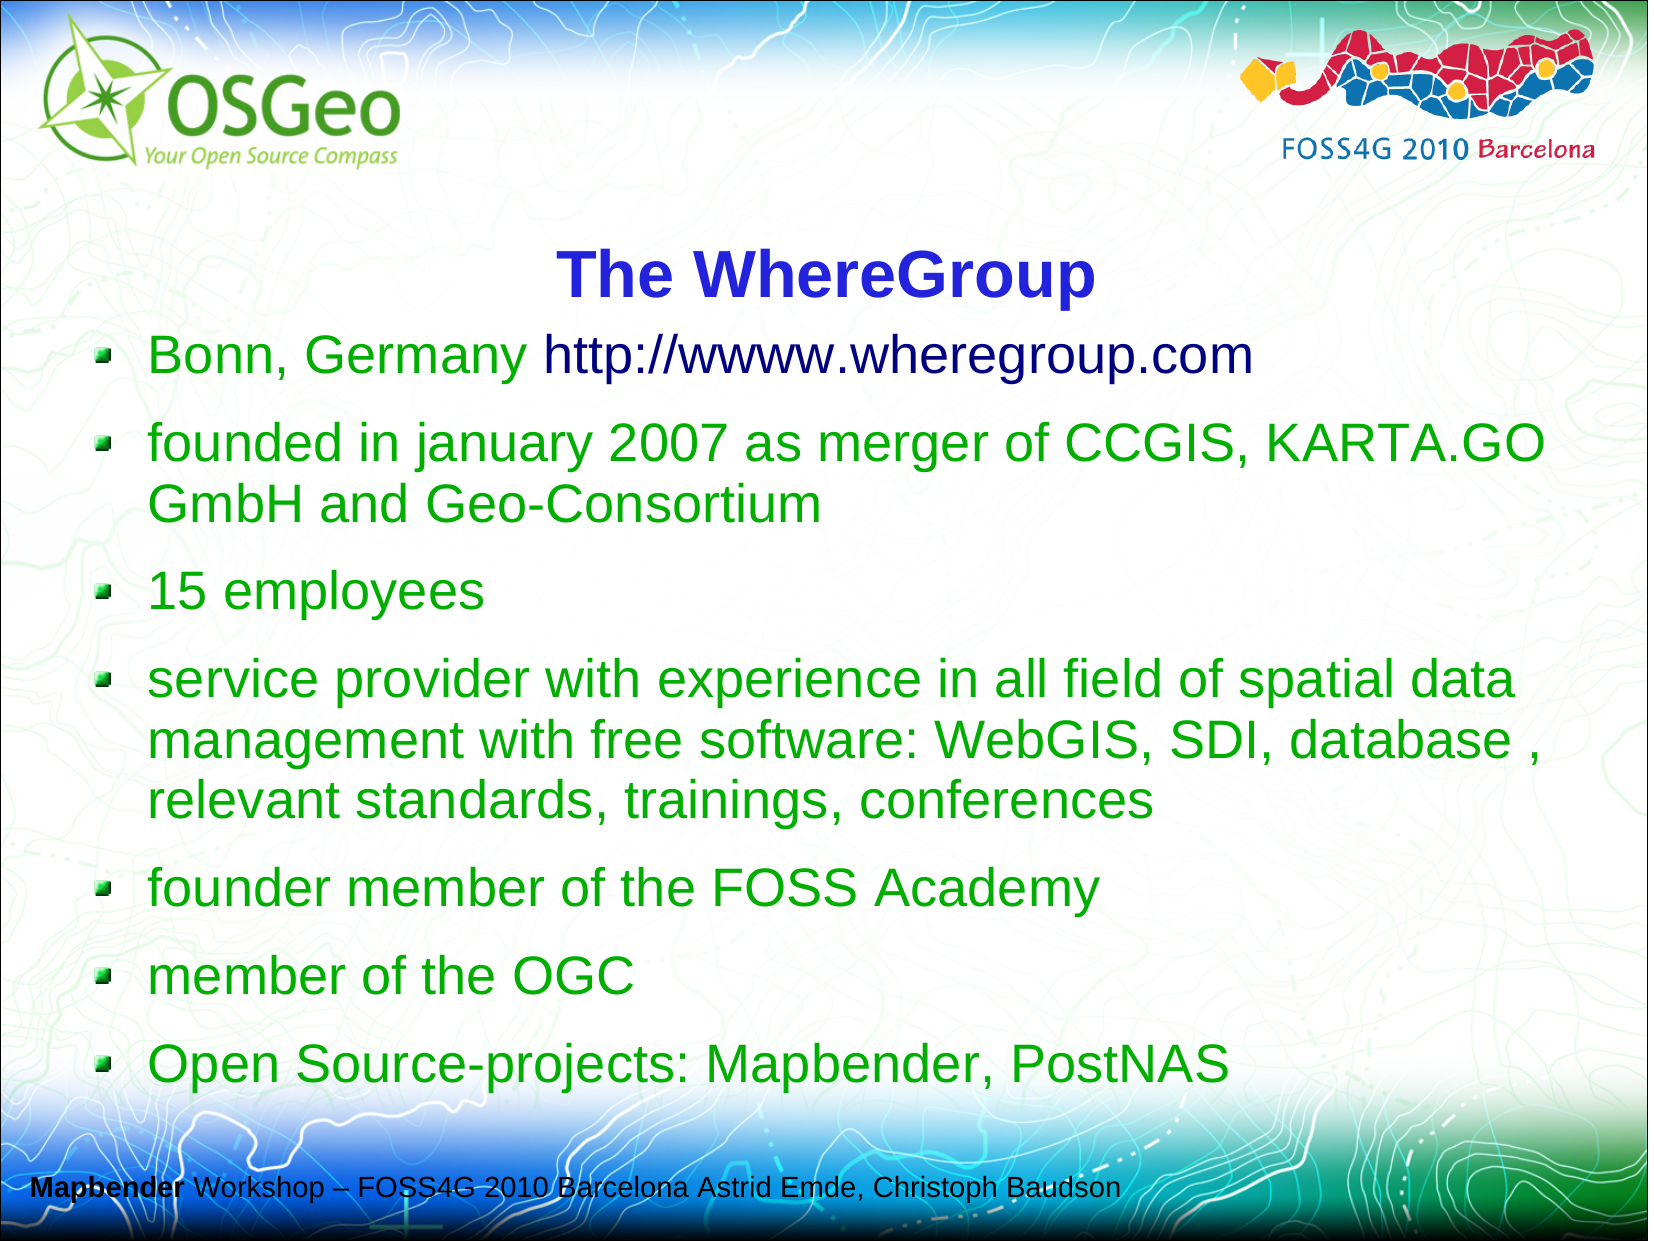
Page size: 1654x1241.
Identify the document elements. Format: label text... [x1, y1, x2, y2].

picture [1, 1, 1647, 1240]
list Bonn, Germany http://wwww.wheregroup.com founded in january 2007 as merger of CCGIS, KARTA.GO GmbH and Geo-Consortium 15 employees service provider with experience in all field of spatial data management with free software: WebGIS, SDI, database , relevant standards, trainings, conferences founder member of the FOSS Academy member of the OGC Open Source-projects: Mapbender, PostNAS [76, 324, 1565, 1162]
title The WhereGroup [82, 208, 1571, 342]
